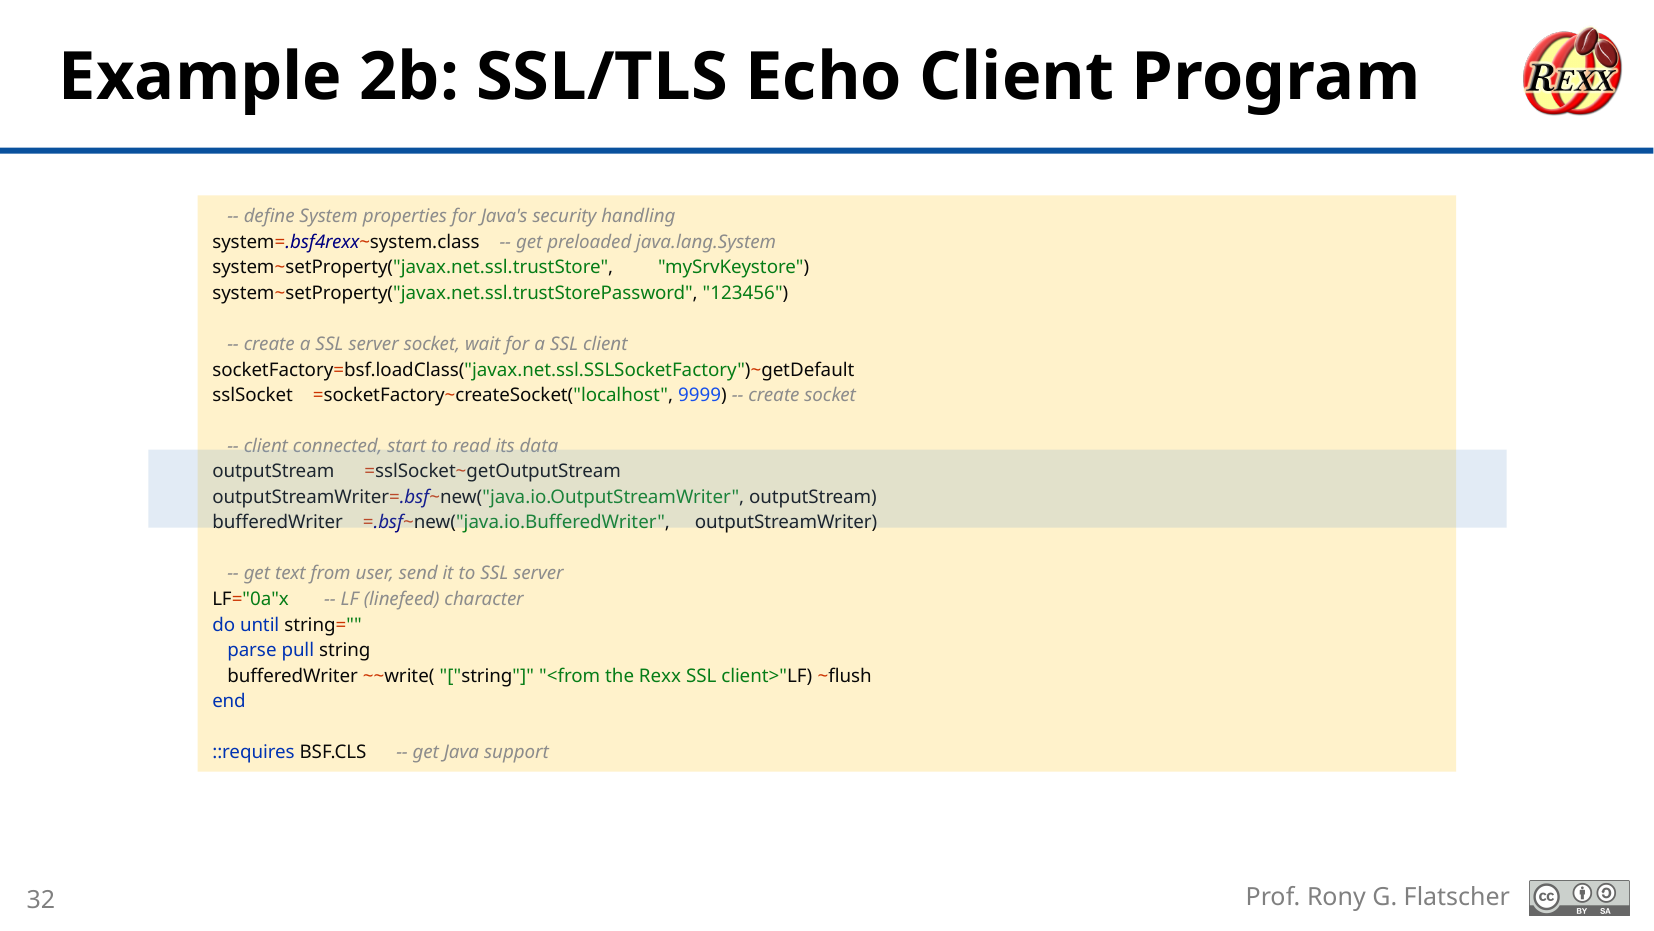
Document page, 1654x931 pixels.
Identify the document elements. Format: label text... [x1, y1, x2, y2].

text_box -- define System properties for Java's security handling system=.bsf4rexx~system.class -- get preloaded java.lang.System system~setProperty("javax.net.ssl.trustStore", "mySrvKeystore") system~setProperty("javax.net.ssl.trustStorePassword", "123456") -- create a SSL server socket, wait for a SSL client socketFactory=bsf.loadClass("javax.net.ssl.SSLSocketFactory")~getDefault sslSocket =socketFactory~createSocket("localhost", 9999) -- create socket -- client connected, start to read its data outputStream =sslSocket~getOutputStream outputStreamWriter=.bsf~new("java.io.OutputStreamWriter", outputStream) bufferedWriter =.bsf~new("java.io.BufferedWriter", outputStreamWriter) -- get text from user, send it to SSL server LF="0a"x -- LF (linefeed) character do until string="" parse pull string bufferedWriter ~~write( "["string"]" "<from the Rexx SSL client>"LF) ~flush end ::requires BSF.CLS -- get Java support [197, 528, 1457, 750]
text_box -- define System properties for Java's security handling system=.bsf4rexx~system.class -- get preloaded java.lang.System system~setProperty("javax.net.ssl.trustStore", "mySrvKeystore") system~setProperty("javax.net.ssl.trustStorePassword", "123456") -- create a SSL server socket, wait for a SSL client socketFactory=bsf.loadClass("javax.net.ssl.SSLSocketFactory")~getDefault sslSocket =socketFactory~createSocket("localhost", 9999) -- create socket -- client connected, start to read its data outputStream =sslSocket~getOutputStream outputStreamWriter=.bsf~new("java.io.OutputStreamWriter", outputStream) bufferedWriter =.bsf~new("java.io.BufferedWriter", outputStreamWriter) -- get text from user, send it to SSL server LF="0a"x -- LF (linefeed) character do until string="" parse pull string bufferedWriter ~~write( "["string"]" "<from the Rexx SSL client>"LF) ~flush end ::requires BSF.CLS -- get Java support [197, 195, 1457, 449]
text_box [148, 449, 1507, 528]
title Example 2b: SSL/TLS Echo Client Program [0, 0, 1654, 148]
